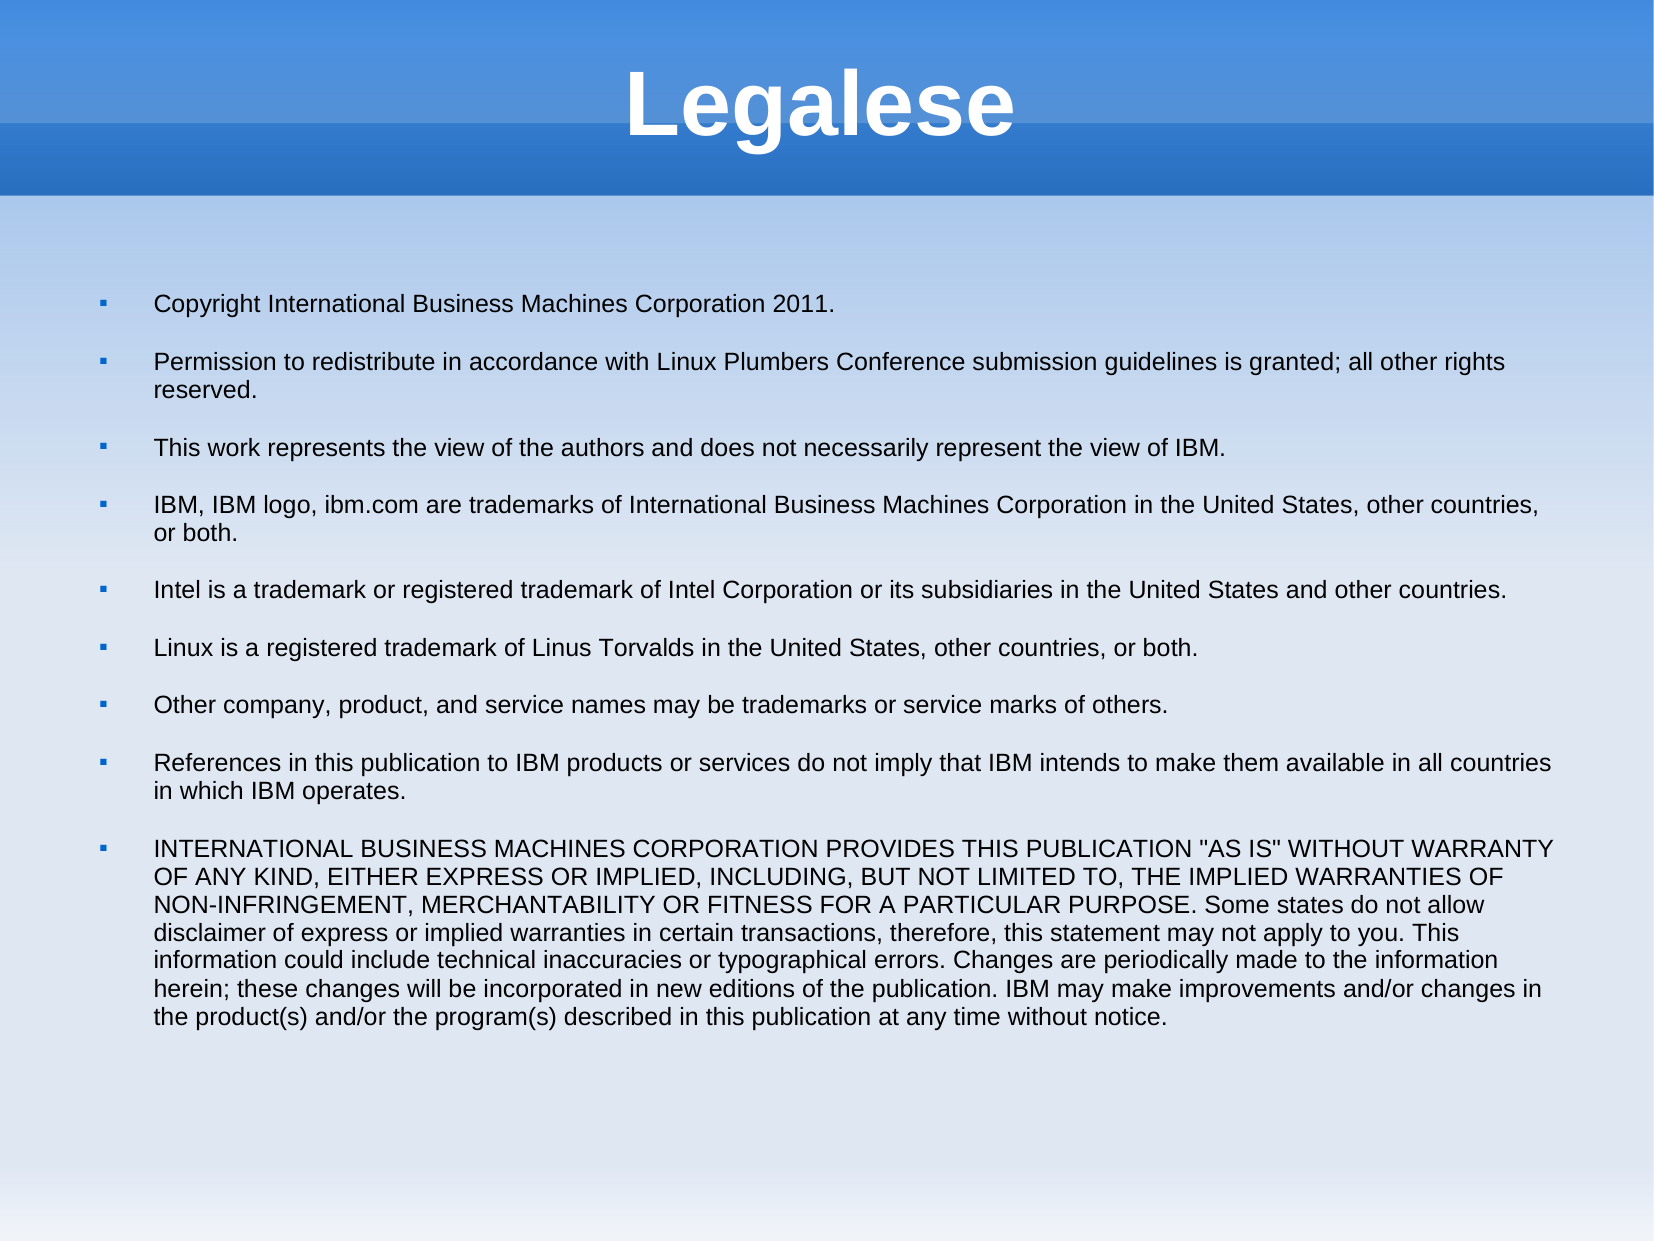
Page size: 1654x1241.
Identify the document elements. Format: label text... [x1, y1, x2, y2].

list Copyright International Business Machines Corporation 2011. Permission to redistribute in accordance with Linux Plumbers Conference submission guidelines is granted; all other rights reserved. This work represents the view of the authors and does not necessarily represent the view of IBM. IBM, IBM logo, ibm.com are trademarks of International Business Machines Corporation in the United States, other countries, or both. Intel is a trademark or registered trademark of Intel Corporation or its subsidiaries in the United States and other countries. Linux is a registered trademark of Linus Torvalds in the United States, other countries, or both. Other company, product, and service names may be trademarks or service marks of others. References in this publication to IBM products or services do not imply that IBM intends to make them available in all countries in which IBM operates. INTERNATIONAL BUSINESS MACHINES CORPORATION PROVIDES THIS PUBLICATION "AS IS" WITHOUT WARRANTY OF ANY KIND, EITHER EXPRESS OR IMPLIED, INCLUDING, BUT NOT LIMITED TO, THE IMPLIED WARRANTIES OF NON-INFRINGEMENT, MERCHANTABILITY OR FITNESS FOR A PARTICULAR PURPOSE. Some states do not allow disclaimer of express or implied warranties in certain transactions, therefore, this statement may not apply to you. This information could include technical inaccuracies or typographical errors. Changes are periodically made to the information herein; these changes will be incorporated in new editions of the publication. IBM may make improvements and/or changes in the product(s) and/or the program(s) described in this publication at any time without notice. [82, 290, 1571, 1094]
picture [0, 0, 1654, 1241]
title Legalese [76, 7, 1565, 200]
